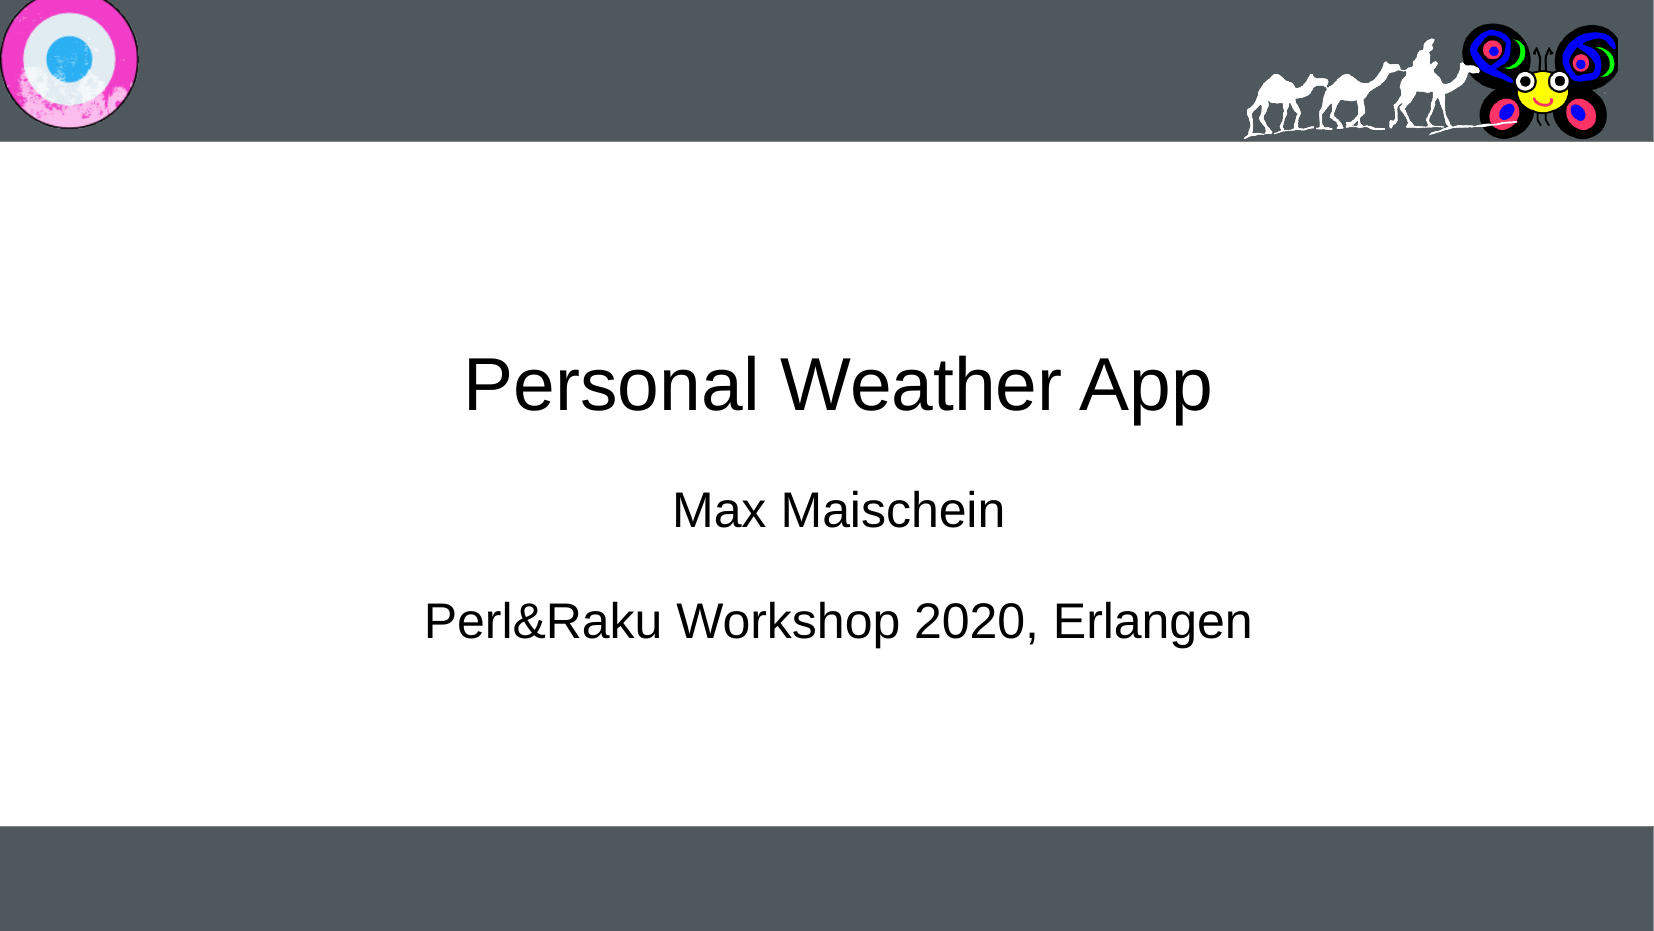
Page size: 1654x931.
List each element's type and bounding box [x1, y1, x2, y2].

picture [0, 0, 228, 148]
picture [1240, 0, 1618, 146]
